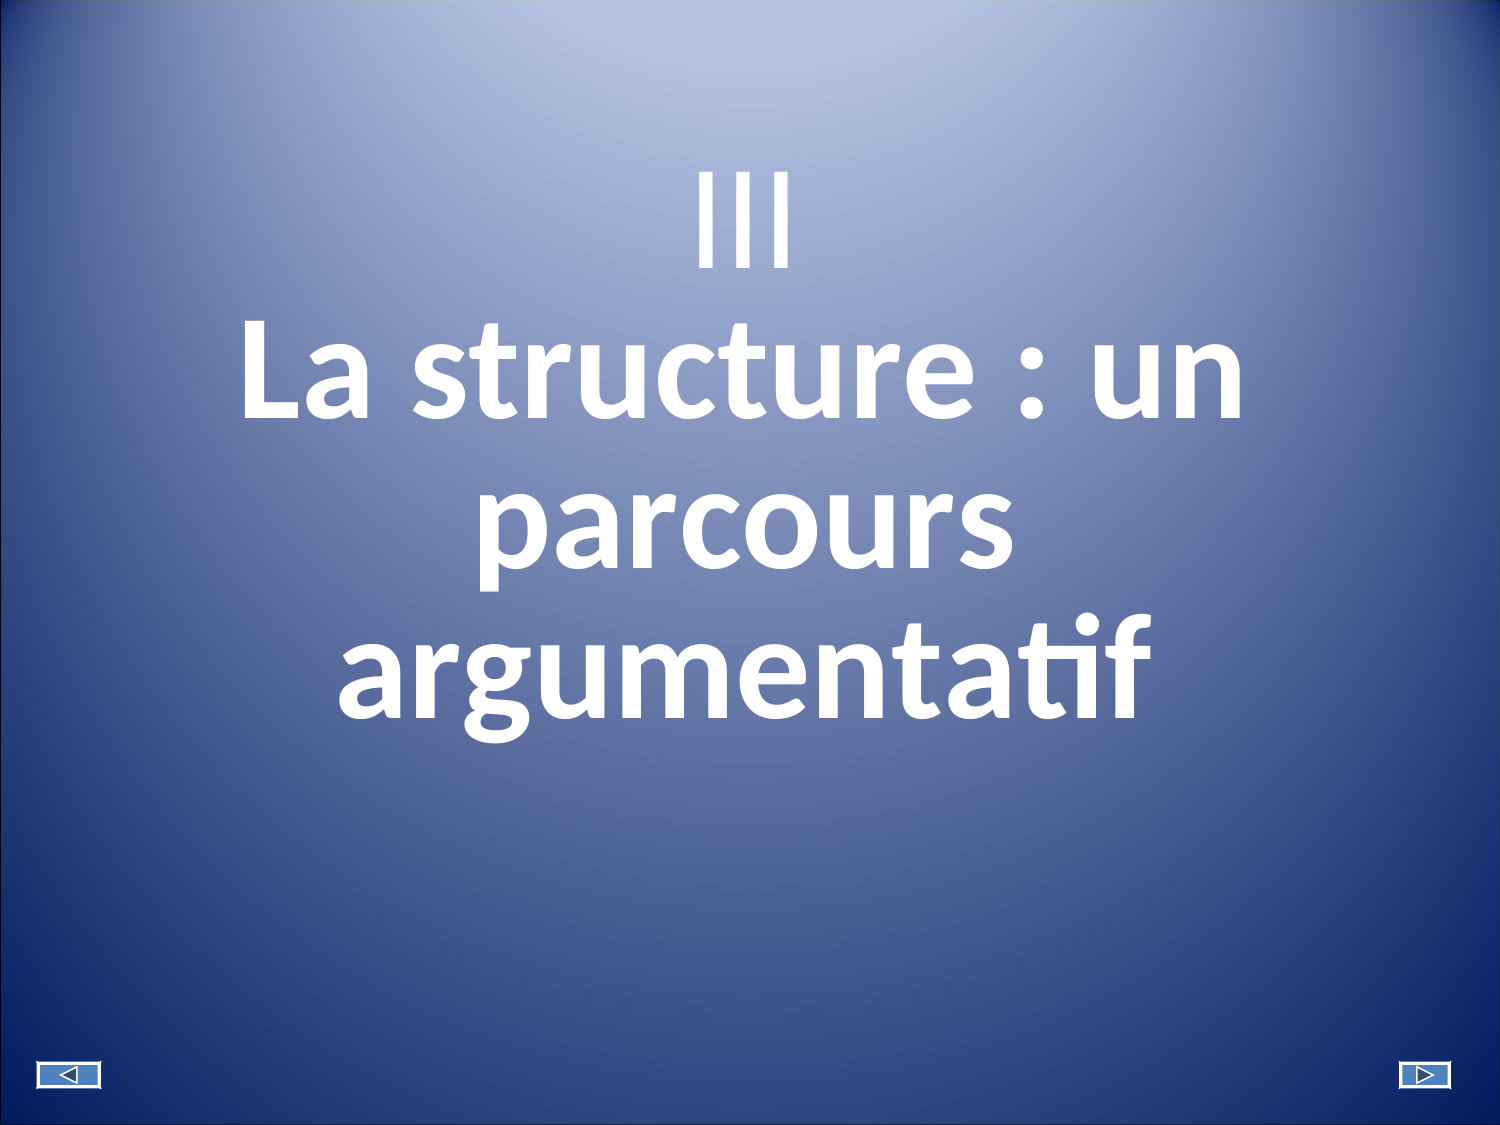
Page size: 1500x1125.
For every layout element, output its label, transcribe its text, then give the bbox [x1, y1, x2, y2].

text_box [1401, 1062, 1451, 1088]
text_box [38, 1062, 101, 1088]
picture [0, 0, 1500, 1125]
title III La structure : un parcours argumentatif [87, 62, 1400, 850]
